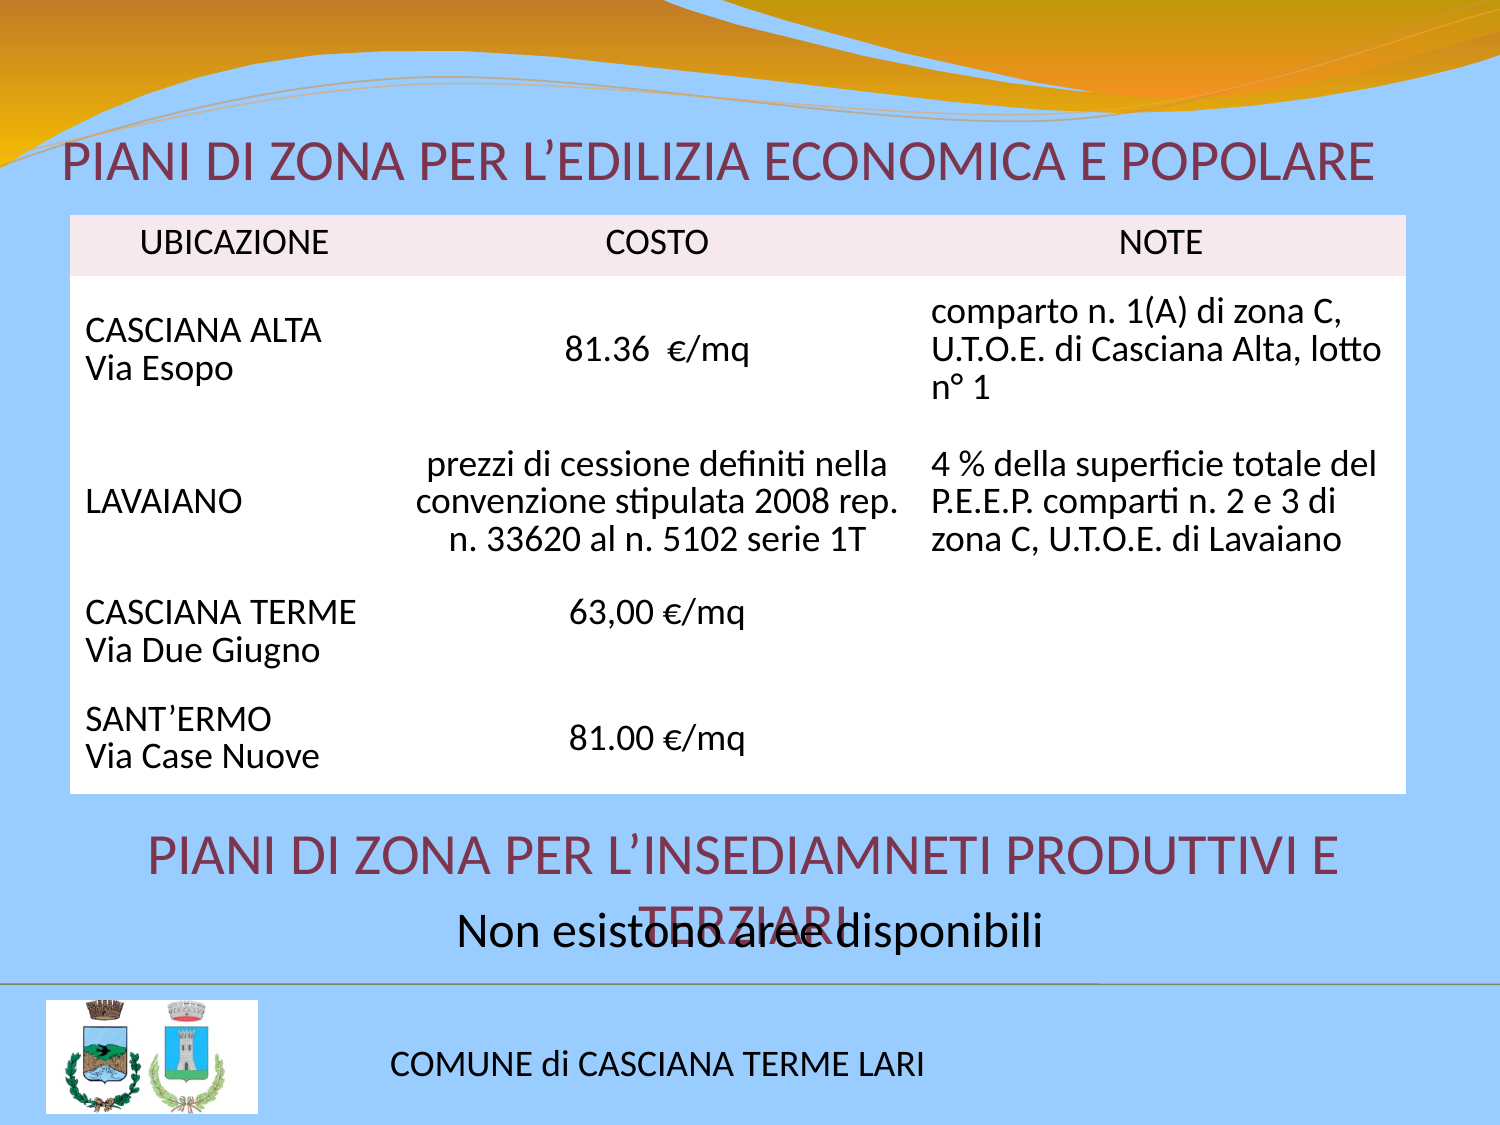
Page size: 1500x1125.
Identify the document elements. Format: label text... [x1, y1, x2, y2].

text_box Non esistono aree disponibili [441, 890, 1059, 966]
table_cell 63,00 €/mq [399, 581, 916, 687]
table_cell LAVAIANO [70, 428, 399, 581]
table_cell 81.00 €/mq [399, 687, 916, 794]
table_cell 81.36 €/mq [399, 276, 916, 428]
table_cell 4 % della superficie totale del P.E.E.P. comparti n. 2 e 3 di zona C, U.T.O.E. di Lavaiano [916, 428, 1406, 581]
table_cell [916, 687, 1406, 794]
text_box COMUNE di CASCIANA TERME LARI [374, 1031, 1500, 1092]
picture [46, 1000, 258, 1114]
table_cell CASCIANA ALTA Via Esopo [70, 276, 399, 428]
table_header NOTE [1148, 245, 1163, 251]
table_cell prezzi di cessione definiti nella convenzione stipulata 2008 rep. n. 33620 al n. 5102 serie 1T [399, 428, 916, 581]
table_cell comparto n. 1(A) di zona C, U.T.O.E. di Casciana Alta, lotto n° 1 [916, 276, 1406, 428]
table_cell [916, 581, 1406, 687]
text_box PIANI DI ZONA PER L’EDILIZIA ECONOMICA E POPOLARE [46, 114, 1454, 245]
title PIANI DI ZONA PER L’INSEDIAMNETI PRODUTTIVI E TERZIARI [23, 808, 1465, 879]
table_header NOTE [916, 245, 1406, 276]
table_cell CASCIANA TERME Via Due Giugno [70, 581, 399, 687]
table_header UBICAZIONE [70, 245, 399, 276]
table_cell SANT’ERMO Via Case Nuove [70, 687, 399, 794]
table_header COSTO [399, 245, 916, 276]
